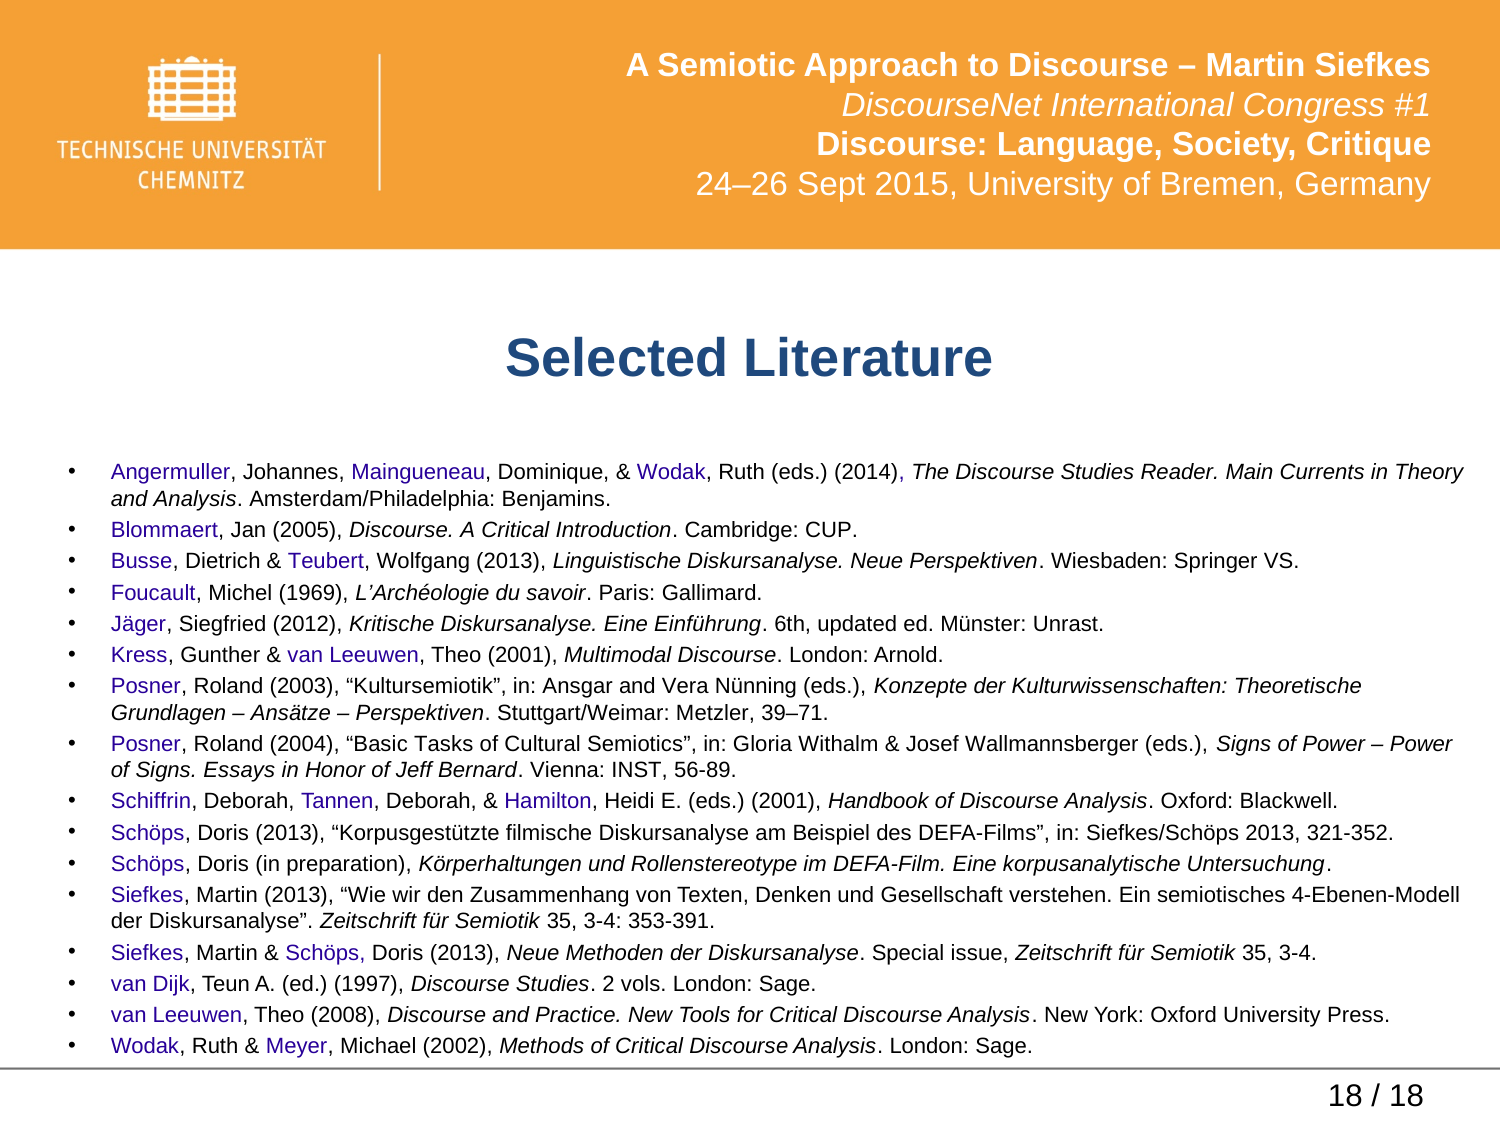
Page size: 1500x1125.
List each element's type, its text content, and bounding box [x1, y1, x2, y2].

text_box <Foliennummer> / 18 [1211, 1070, 1500, 1121]
text_box Selected Literature [59, 314, 1441, 449]
list Angermuller, Johannes, Maingueneau, Dominique, & Wodak, Ruth (eds.) (2014), The Discourse Studies Reader. Main Currents in Theory and Analysis. Amsterdam/Philadelphia: Benjamins. Blommaert, Jan (2005), Discourse. A Critical Introduction. Cambridge: CUP. Busse, Dietrich & Teubert, Wolfgang (2013), Linguistische Diskursanalyse. Neue Perspektiven. Wiesbaden: Springer VS. Foucault, Michel (1969), L’Archéologie du savoir. Paris: Gallimard. Jäger, Siegfried (2012), Kritische Diskursanalyse. Eine Einführung. 6th, updated ed. Münster: Unrast. Kress, Gunther & van Leeuwen, Theo (2001), Multimodal Discourse. London: Arnold. Posner, Roland (2003), “Kultursemiotik”, in: Ansgar and Vera Nünning (eds.), Konzepte der Kulturwissenschaften: Theoretische Grundlagen – Ansätze – Perspektiven. Stuttgart/Weimar: Metzler, 39–71. Posner, Roland (2004), “Basic Tasks of Cultural Semiotics”, in: Gloria Withalm & Josef Wallmannsberger (eds.), Signs of Power – Power of Signs. Essays in Honor of Jeff Bernard. Vienna: INST, 56-89. Schiffrin, Deborah, Tannen, Deborah, & Hamilton, Heidi E. (eds.) (2001), Handbook of Discourse Analysis. Oxford: Blackwell. Schöps, Doris (2013), “Korpusgestützte filmische Diskursanalyse am Beispiel des DEFA-Films”, in: Siefkes/Schöps 2013, 321-352. Schöps, Doris (in preparation), Körperhaltungen und Rollenstereotype im DEFA-Film. Eine korpusanalytische Untersuchung. Siefkes, Martin (2013), “Wie wir den Zusammenhang von Texten, Denken und Gesellschaft verstehen. Ein semiotisches 4-Ebenen-Modell der Diskursanalyse”. Zeitschrift für Semiotik 35, 3-4: 353-391. Siefkes, Martin & Schöps, Doris (2013), Neue Methoden der Diskursanalyse. Special issue, Zeitschrift für Semiotik 35, 3-4. van Dijk, Teun A. (ed.) (1997), Discourse Studies. 2 vols. London: Sage. van Leeuwen, Theo (2008), Discourse and Practice. New Tools for Critical Discourse Analysis. New York: Oxford University Press. Wodak, Ruth & Meyer, Michael (2002), Methods of Critical Discourse Analysis. London: Sage. [53, 450, 1489, 1075]
list [419, 45, 774, 197]
picture [0, 0, 1500, 1125]
